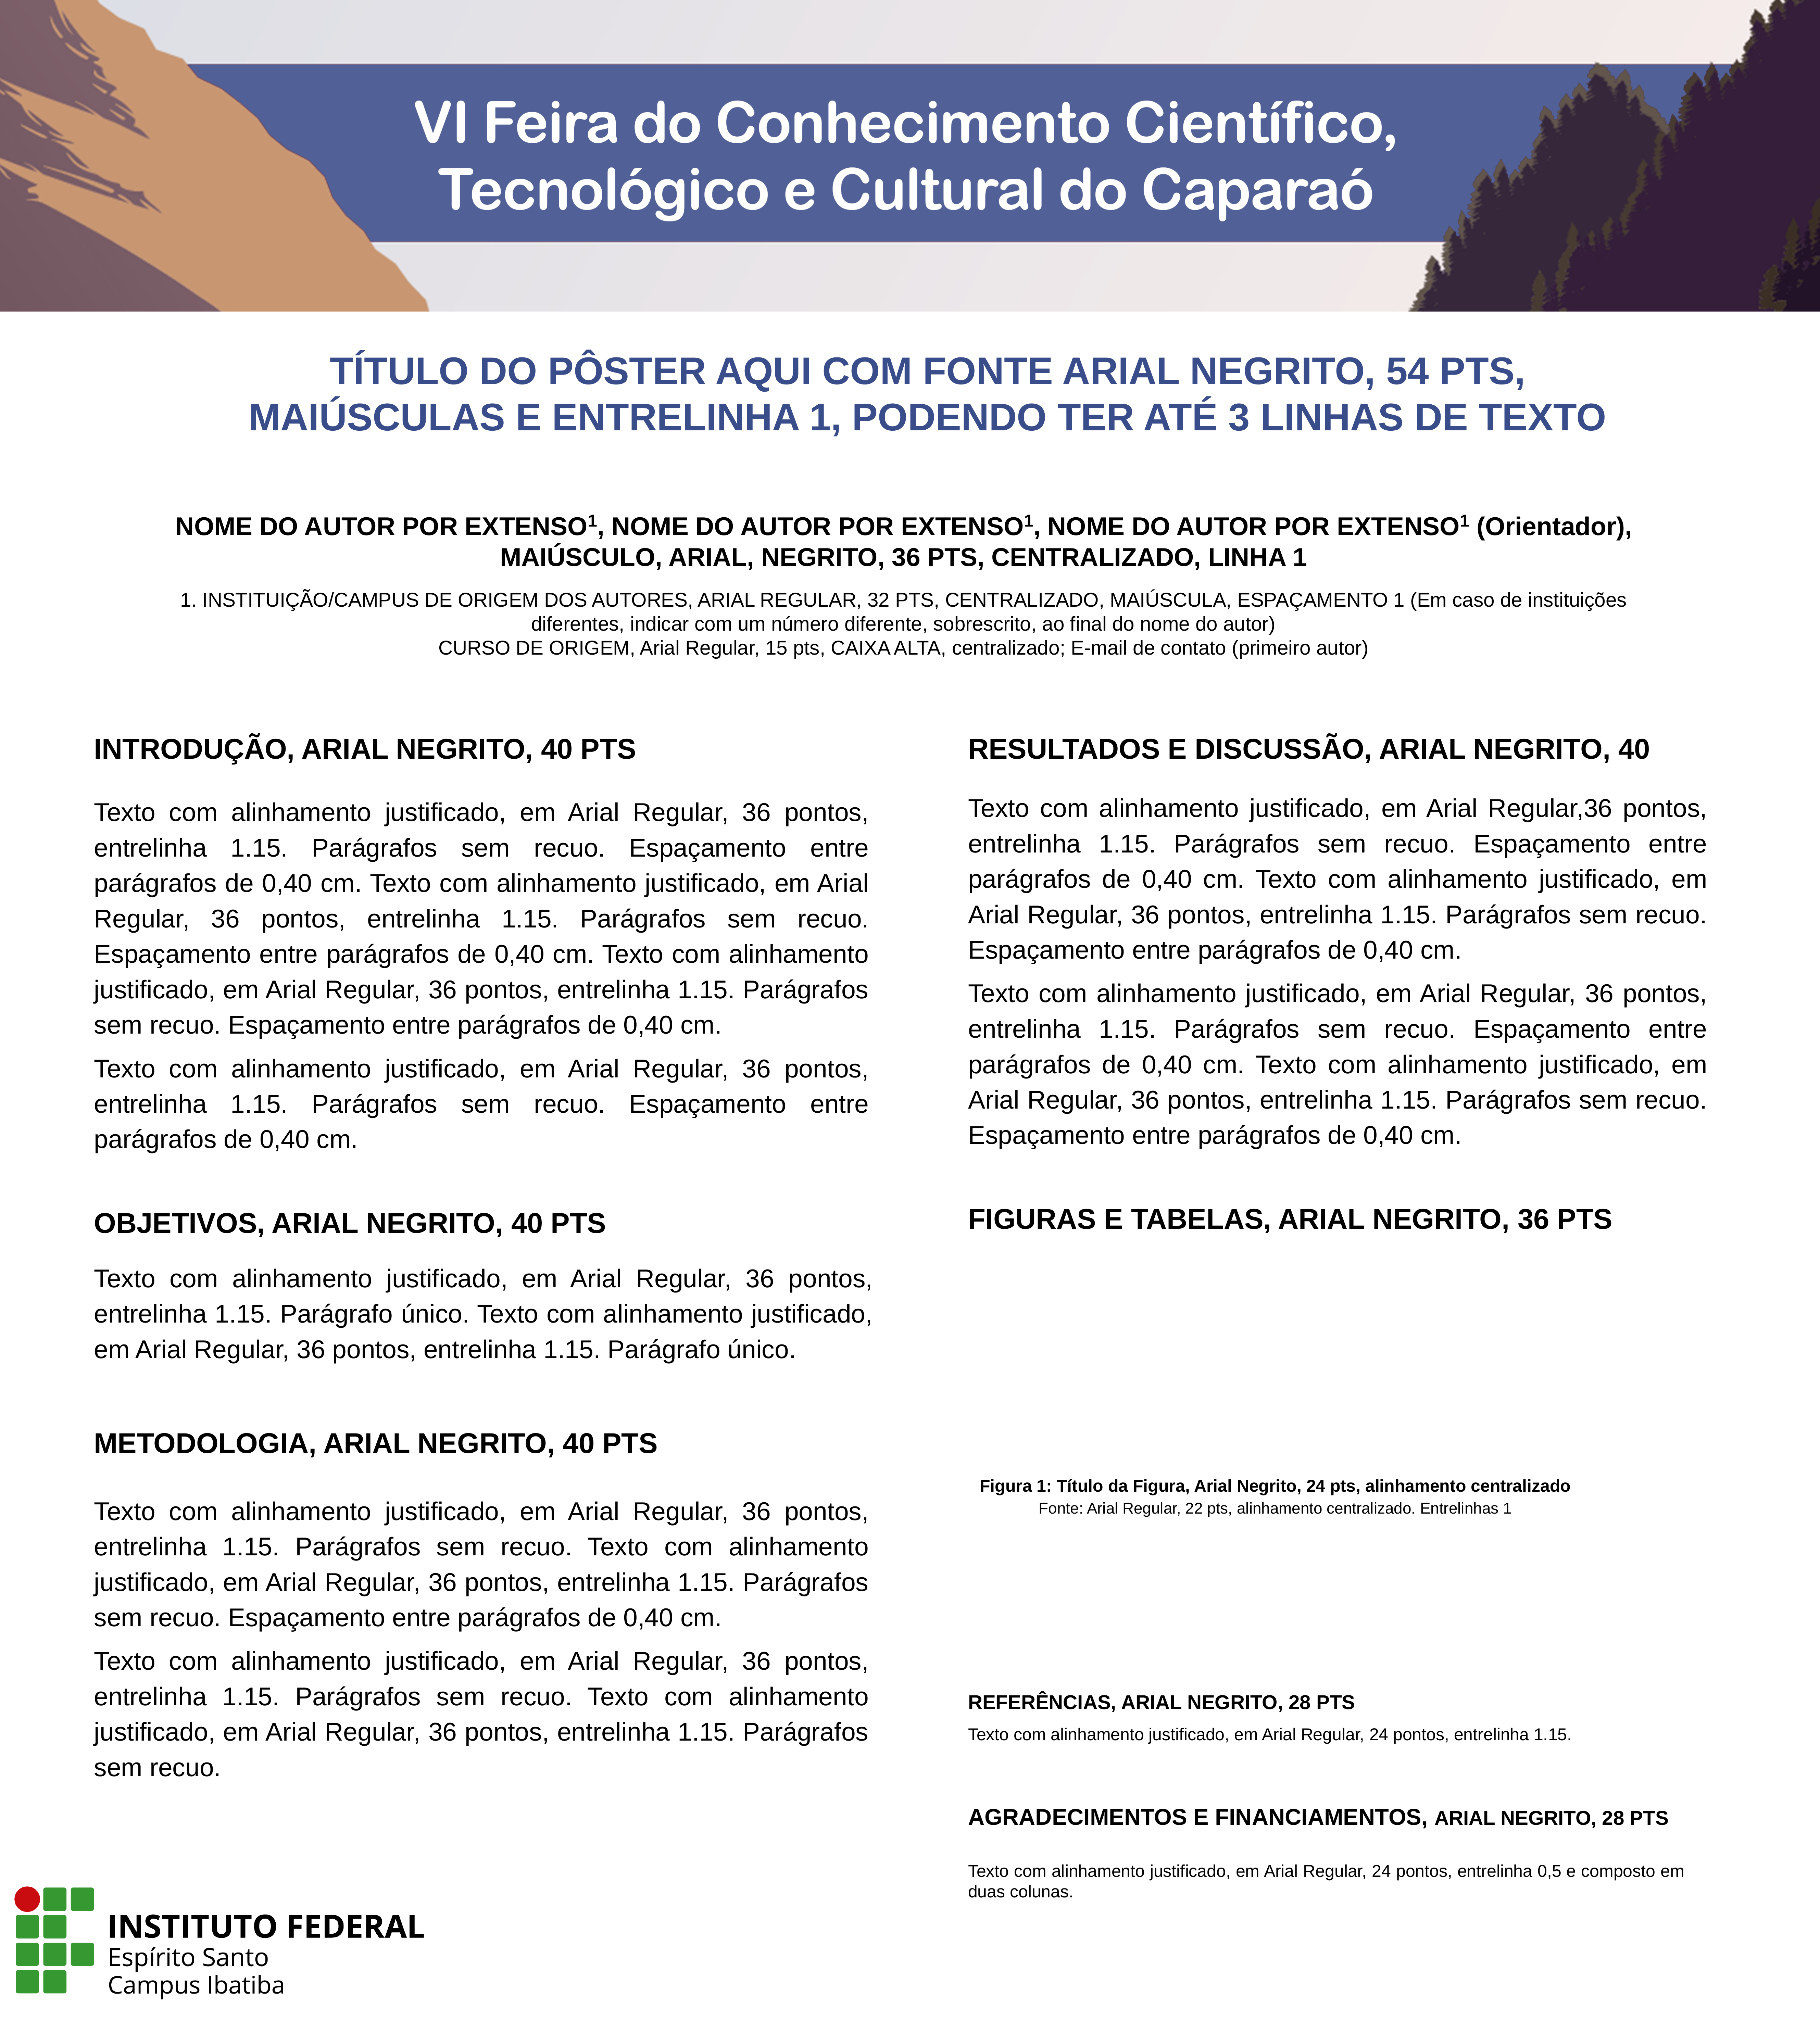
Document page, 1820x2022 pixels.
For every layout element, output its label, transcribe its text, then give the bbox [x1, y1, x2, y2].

text_box Texto com alinhamento justificado, em Arial Regular, 24 pontos, entrelinha 1.15. [963, 1718, 1707, 1799]
picture [0, 0, 1820, 312]
text_box Texto com alinhamento justificado, em Arial Regular, 36 pontos, entrelinha 1.15. Parágrafo único. Texto com alinhamento justificado, em Arial Regular, 36 pontos, entrelinha 1.15. Parágrafo único. [89, 1254, 883, 1379]
text_box 1. INSTITUIÇÃO/CAMPUS DE ORIGEM DOS AUTORES, ARIAL REGULAR, 32 PTS, CENTRALIZADO, MAIÚSCULA, ESPAÇAMENTO 1 (Em caso de instituições diferentes, indicar com um número diferente, sobrescrito, ao final do nome do autor) CURSO DE ORIGEM, Arial Regular, 15 pts, CAIXA ALTA, centralizado; E-mail de contato (primeiro autor) [162, 554, 1646, 692]
text_box Figura 1: Título da Figura, Arial Negrito, 24 pts, alinhamento centralizado Fonte: Arial Regular, 22 pts, alinhamento centralizado. Entrelinhas 1 [963, 1469, 1588, 1538]
text_box REFERÊNCIAS, ARIAL NEGRITO, 28 PTS [963, 1675, 1686, 1718]
picture [0, 1871, 442, 2017]
text_box Texto com alinhamento justificado, em Arial Regular, 24 pontos, entrelinha 0,5 e composto em duas colunas. [963, 1862, 1721, 1944]
text_box FIGURAS E TABELAS, ARIAL NEGRITO, 36 PTS [963, 1198, 1686, 1260]
text_box AGRADECIMENTOS E FINANCIAMENTOS, ARIAL NEGRITO, 28 PTS [963, 1799, 1721, 1862]
text_box Texto com alinhamento justificado, em Arial Regular, 36 pontos, entrelinha 1.15. Parágrafos sem recuo. Texto com alinhamento justificado, em Arial Regular, 36 pontos, entrelinha 1.15. Parágrafos sem recuo. Espaçamento entre parágrafos de 0,40 cm. Texto com alinhamento justificado, em Arial Regular, 36 pontos, entrelinha 1.15. Parágrafos sem recuo. Texto com alinhamento justificado, em Arial Regular, 36 pontos, entrelinha 1.15. Parágrafos sem recuo. [89, 1488, 883, 1886]
text_box INTRODUÇÃO, ARIAL NEGRITO, 40 PTS [89, 728, 868, 790]
text_box OBJETIVOS, ARIAL NEGRITO, 40 PTS [89, 1185, 868, 1247]
text_box NOME DO AUTOR POR EXTENSO1, NOME DO AUTOR POR EXTENSO1, NOME DO AUTOR POR EXTENSO1 (Orientador), MAIÚSCULO, ARIAL, NEGRITO, 36 PTS, CENTRALIZADO, LINHA 1 [162, 469, 1646, 554]
text_box RESULTADOS E DISCUSSÃO, ARIAL NEGRITO, 40 [963, 728, 1727, 790]
text_box TÍTULO DO PÔSTER AQUI COM FONTE ARIAL NEGRITO, 54 PTS, MAIÚSCULAS E ENTRELINHA 1, PODENDO TER ATÉ 3 LINHAS DE TEXTO [235, 283, 1622, 469]
text_box Texto com alinhamento justificado, em Arial Regular, 36 pontos, entrelinha 1.15. Parágrafos sem recuo. Espaçamento entre parágrafos de 0,40 cm. Texto com alinhamento justificado, em Arial Regular, 36 pontos, entrelinha 1.15. Parágrafos sem recuo. Espaçamento entre parágrafos de 0,40 cm. Texto com alinhamento justificado, em Arial Regular, 36 pontos, entrelinha 1.15. Parágrafos sem recuo. Espaçamento entre parágrafos de 0,40 cm. Texto com alinhamento justificado, em Arial Regular, 36 pontos, entrelinha 1.15. Parágrafos sem recuo. Espaçamento entre parágrafos de 0,40 cm. [89, 788, 883, 1239]
text_box Texto com alinhamento justificado, em Arial Regular,36 pontos, entrelinha 1.15. Parágrafos sem recuo. Espaçamento entre parágrafos de 0,40 cm. Texto com alinhamento justificado, em Arial Regular, 36 pontos, entrelinha 1.15. Parágrafos sem recuo. Espaçamento entre parágrafos de 0,40 cm. Texto com alinhamento justificado, em Arial Regular, 36 pontos, entrelinha 1.15. Parágrafos sem recuo. Espaçamento entre parágrafos de 0,40 cm. Texto com alinhamento justificado, em Arial Regular, 36 pontos, entrelinha 1.15. Parágrafos sem recuo. Espaçamento entre parágrafos de 0,40 cm. [963, 784, 1721, 1194]
text_box METODOLOGIA, ARIAL NEGRITO, 40 PTS [89, 1422, 867, 1484]
